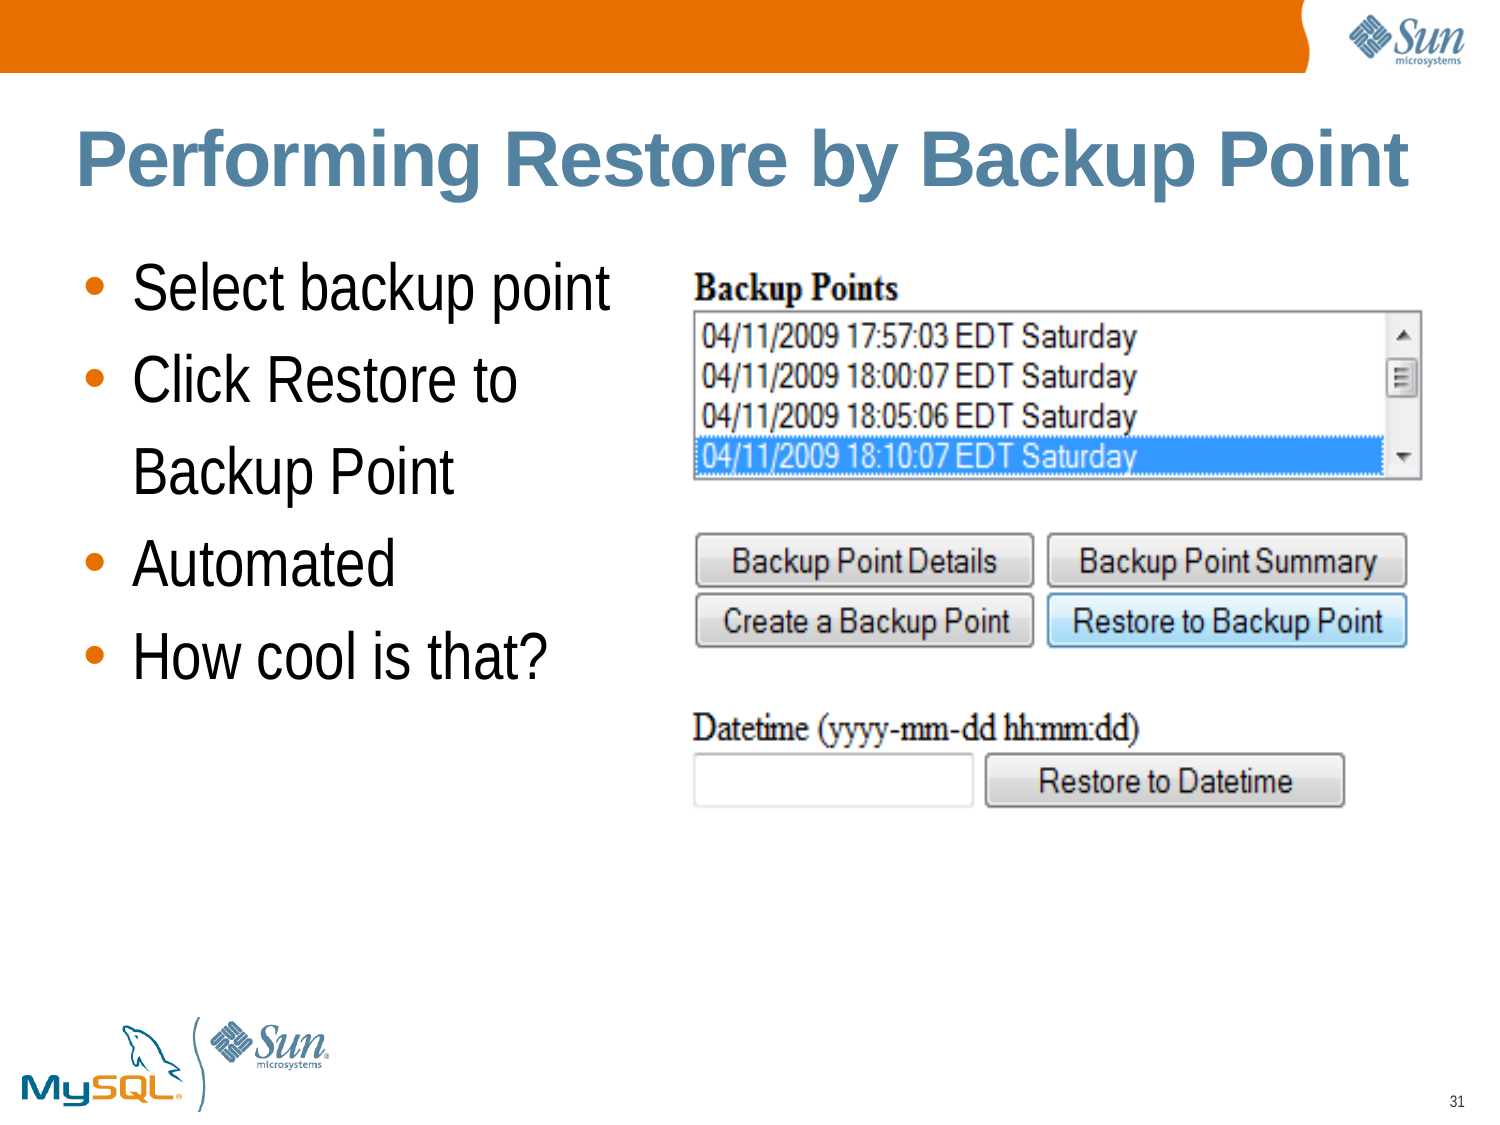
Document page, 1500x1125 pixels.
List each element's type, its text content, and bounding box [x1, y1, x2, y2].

list Select backup point Click Restore to Backup Point Automated How cool is that? [64, 258, 1401, 1062]
picture [22, 1017, 329, 1112]
picture [0, 0, 1500, 73]
title Performing Restore by Backup Point [75, 123, 1437, 227]
picture [681, 261, 1455, 846]
